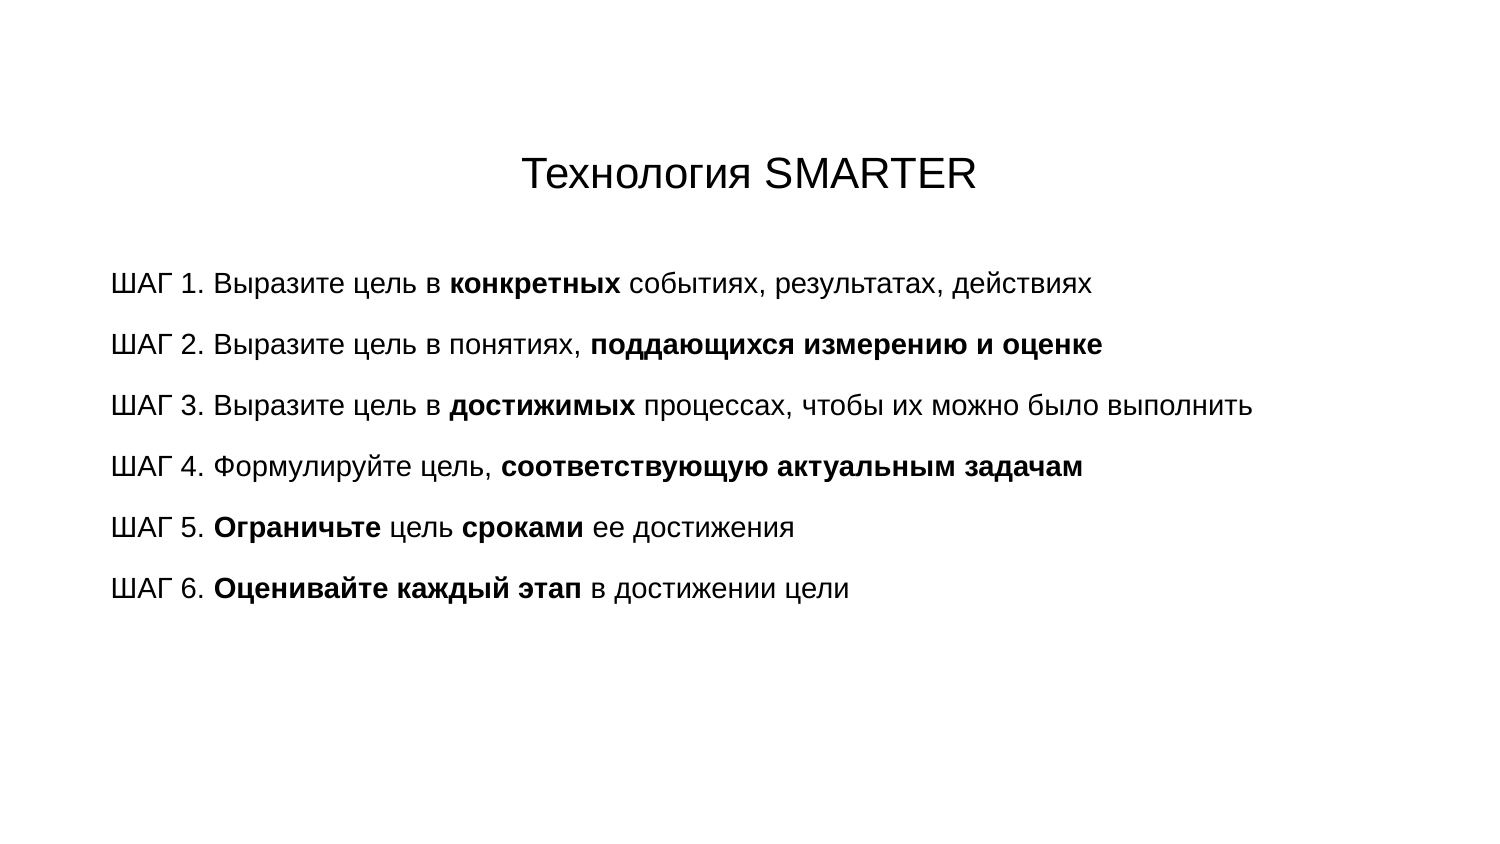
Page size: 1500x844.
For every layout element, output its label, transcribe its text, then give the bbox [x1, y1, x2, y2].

text_box Технология SMARTER [0, 141, 1500, 210]
text_box ШАГ 1. Выразите цель в конкретных событиях, результатах, действиях ШАГ 2. Выразите цель в понятиях, поддающихся измерению и оценке ШАГ 3. Выразите цель в достижимых процессах, чтобы их можно было выполнить ШАГ 4. Формулируйте цель, соответствующую актуальным задачам ШАГ 5. Ограничьте цель сроками ее достижения ШАГ 6. Оценивайте каждый этап в достижении цели [110, 258, 1467, 718]
